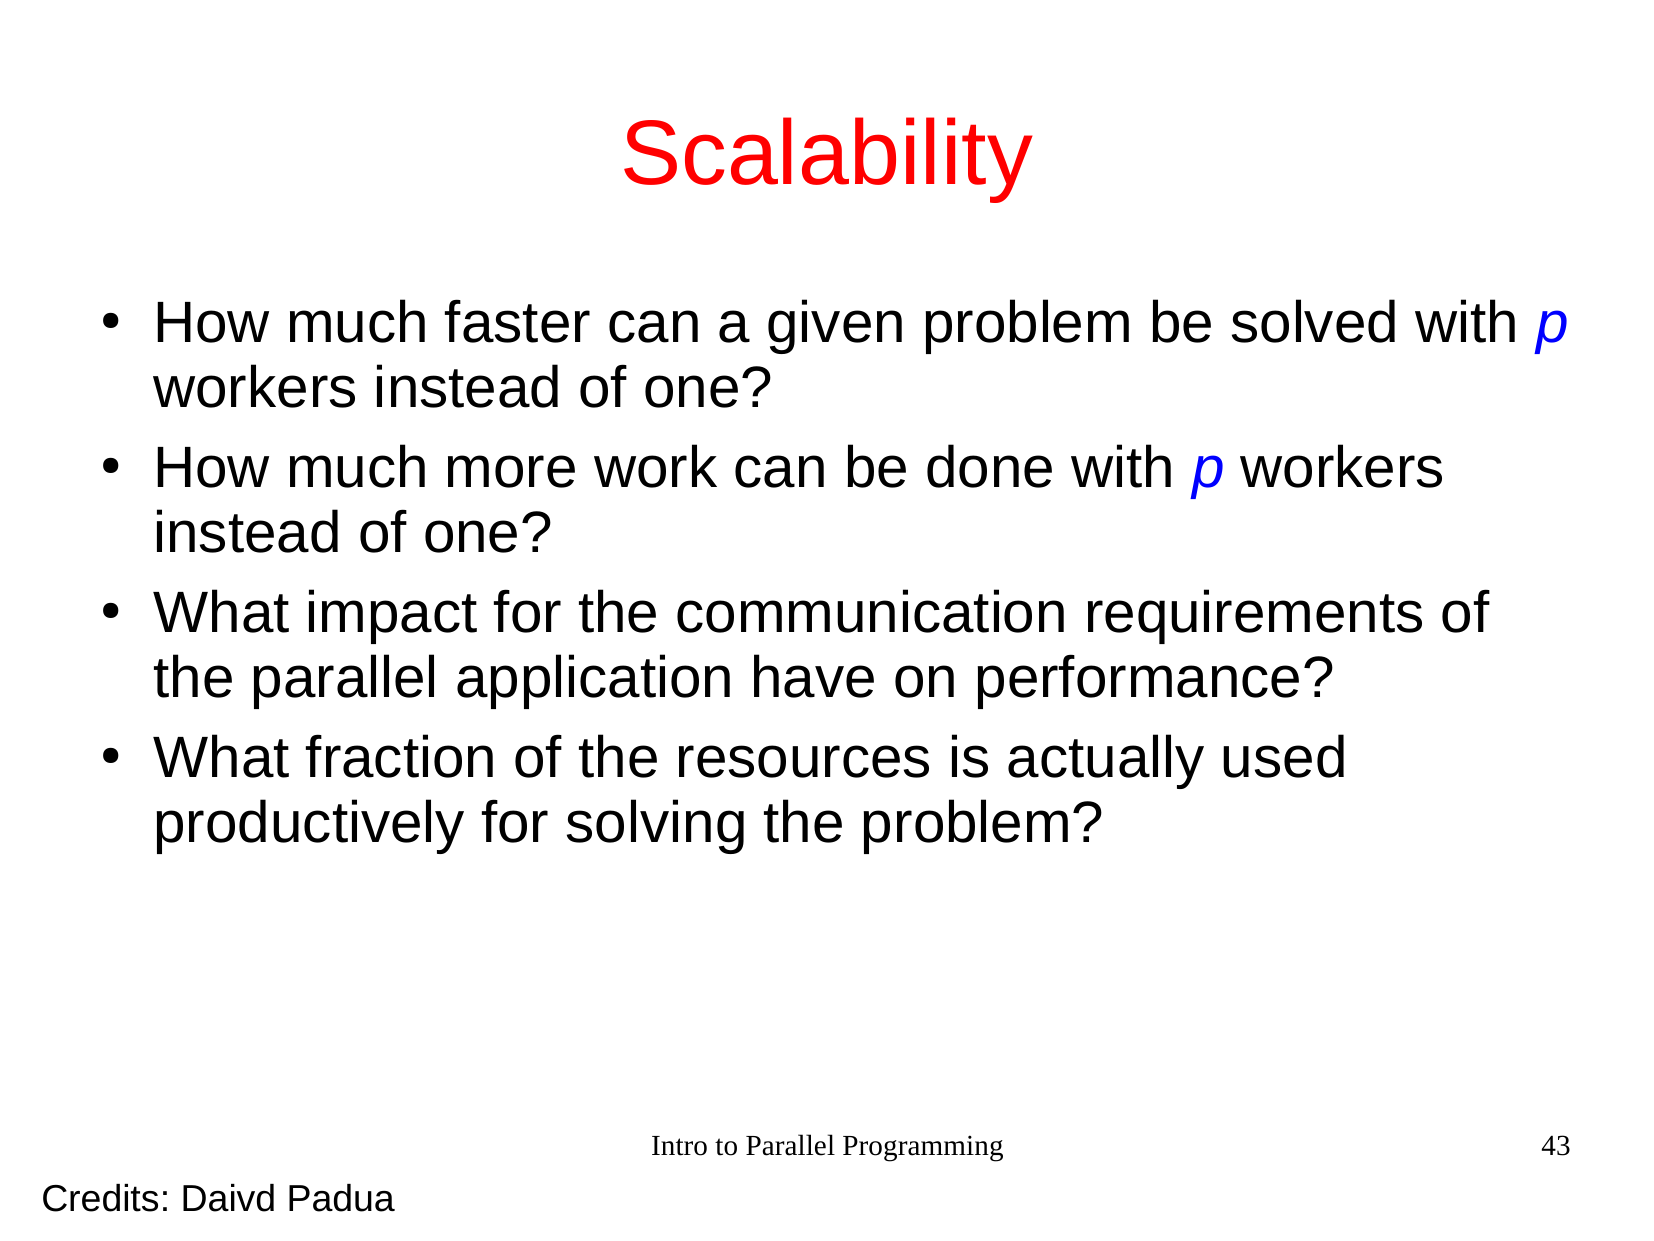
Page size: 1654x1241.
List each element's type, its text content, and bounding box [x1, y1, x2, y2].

title Scalability [82, 49, 1571, 257]
text_box Credits: Daivd Padua [26, 1170, 477, 1228]
list How much faster can a given problem be solved with p workers instead of one? How much more work can be done with p workers instead of one? What impact for the communication requirements of the parallel application have on performance? What fraction of the resources is actually used productively for solving the problem? [82, 290, 1571, 1109]
